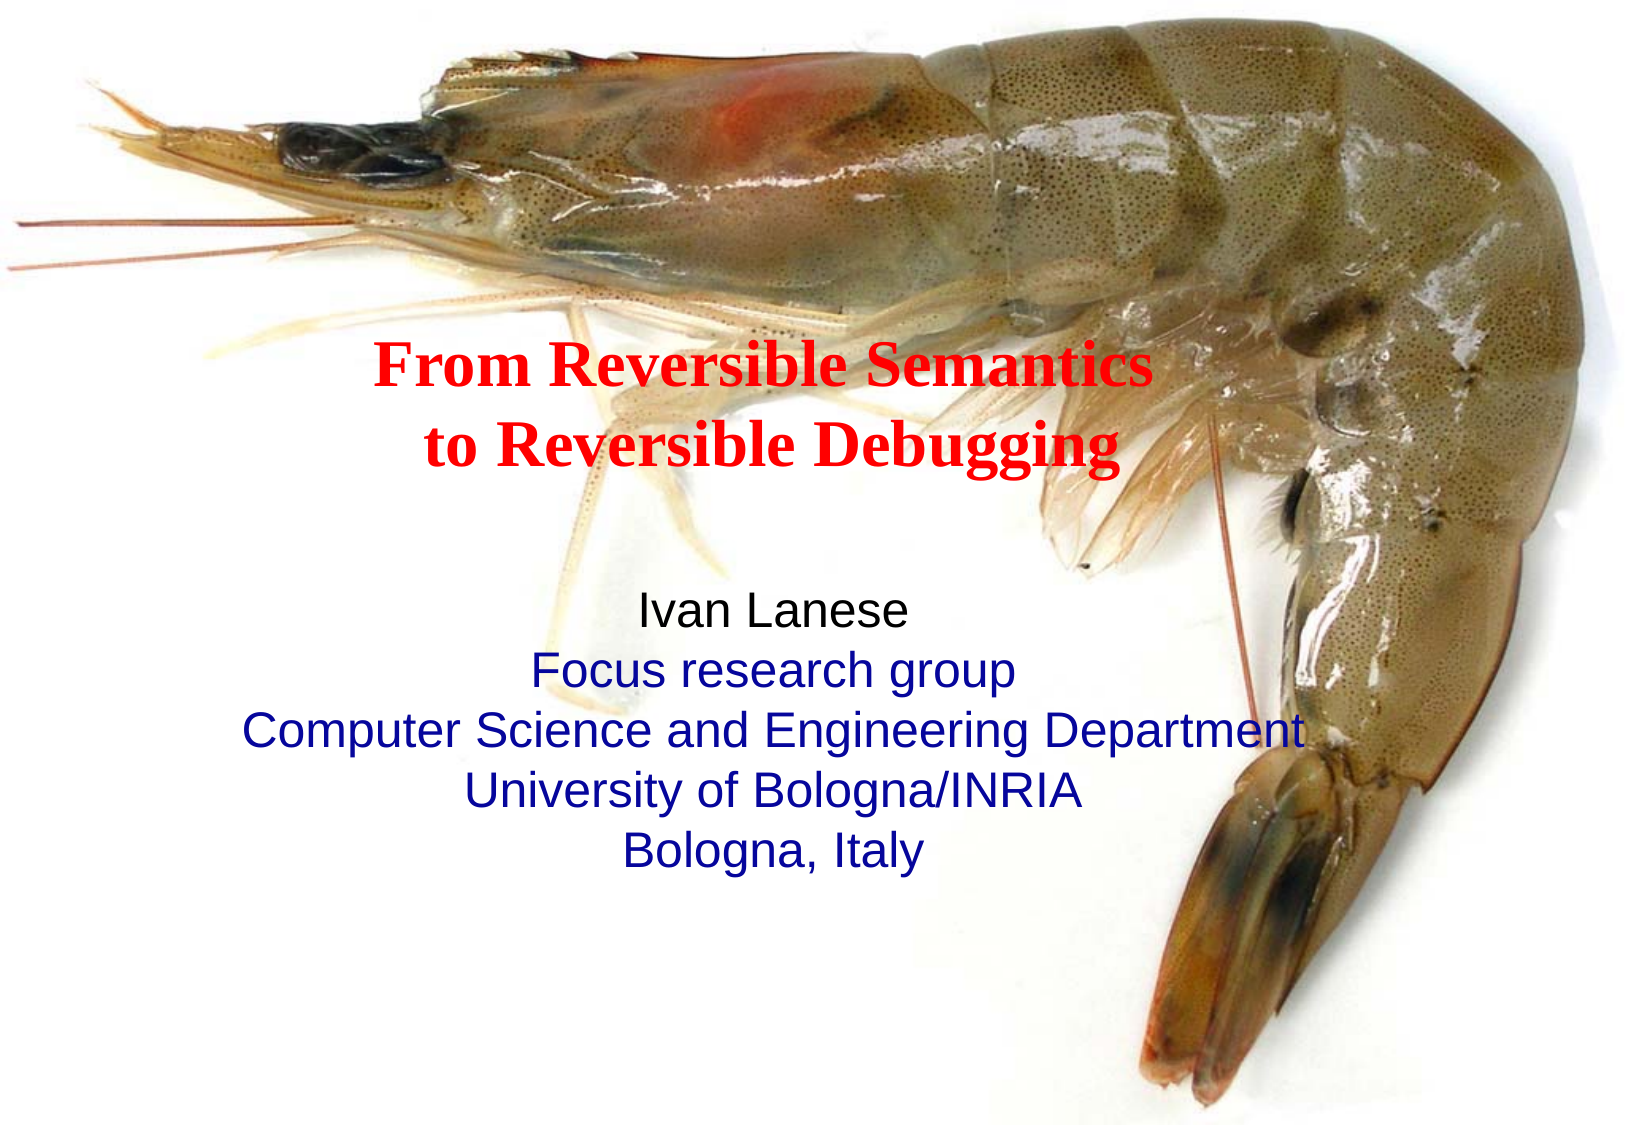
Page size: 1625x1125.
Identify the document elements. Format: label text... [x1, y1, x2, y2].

text_box Ivan Lanese Focus research group Computer Science and Engineering Department University of Bologna/INRIA Bologna, Italy [223, 570, 1324, 761]
title From Reversible Semantics to Reversible Debugging [246, 379, 1299, 488]
picture [0, 0, 1625, 1125]
